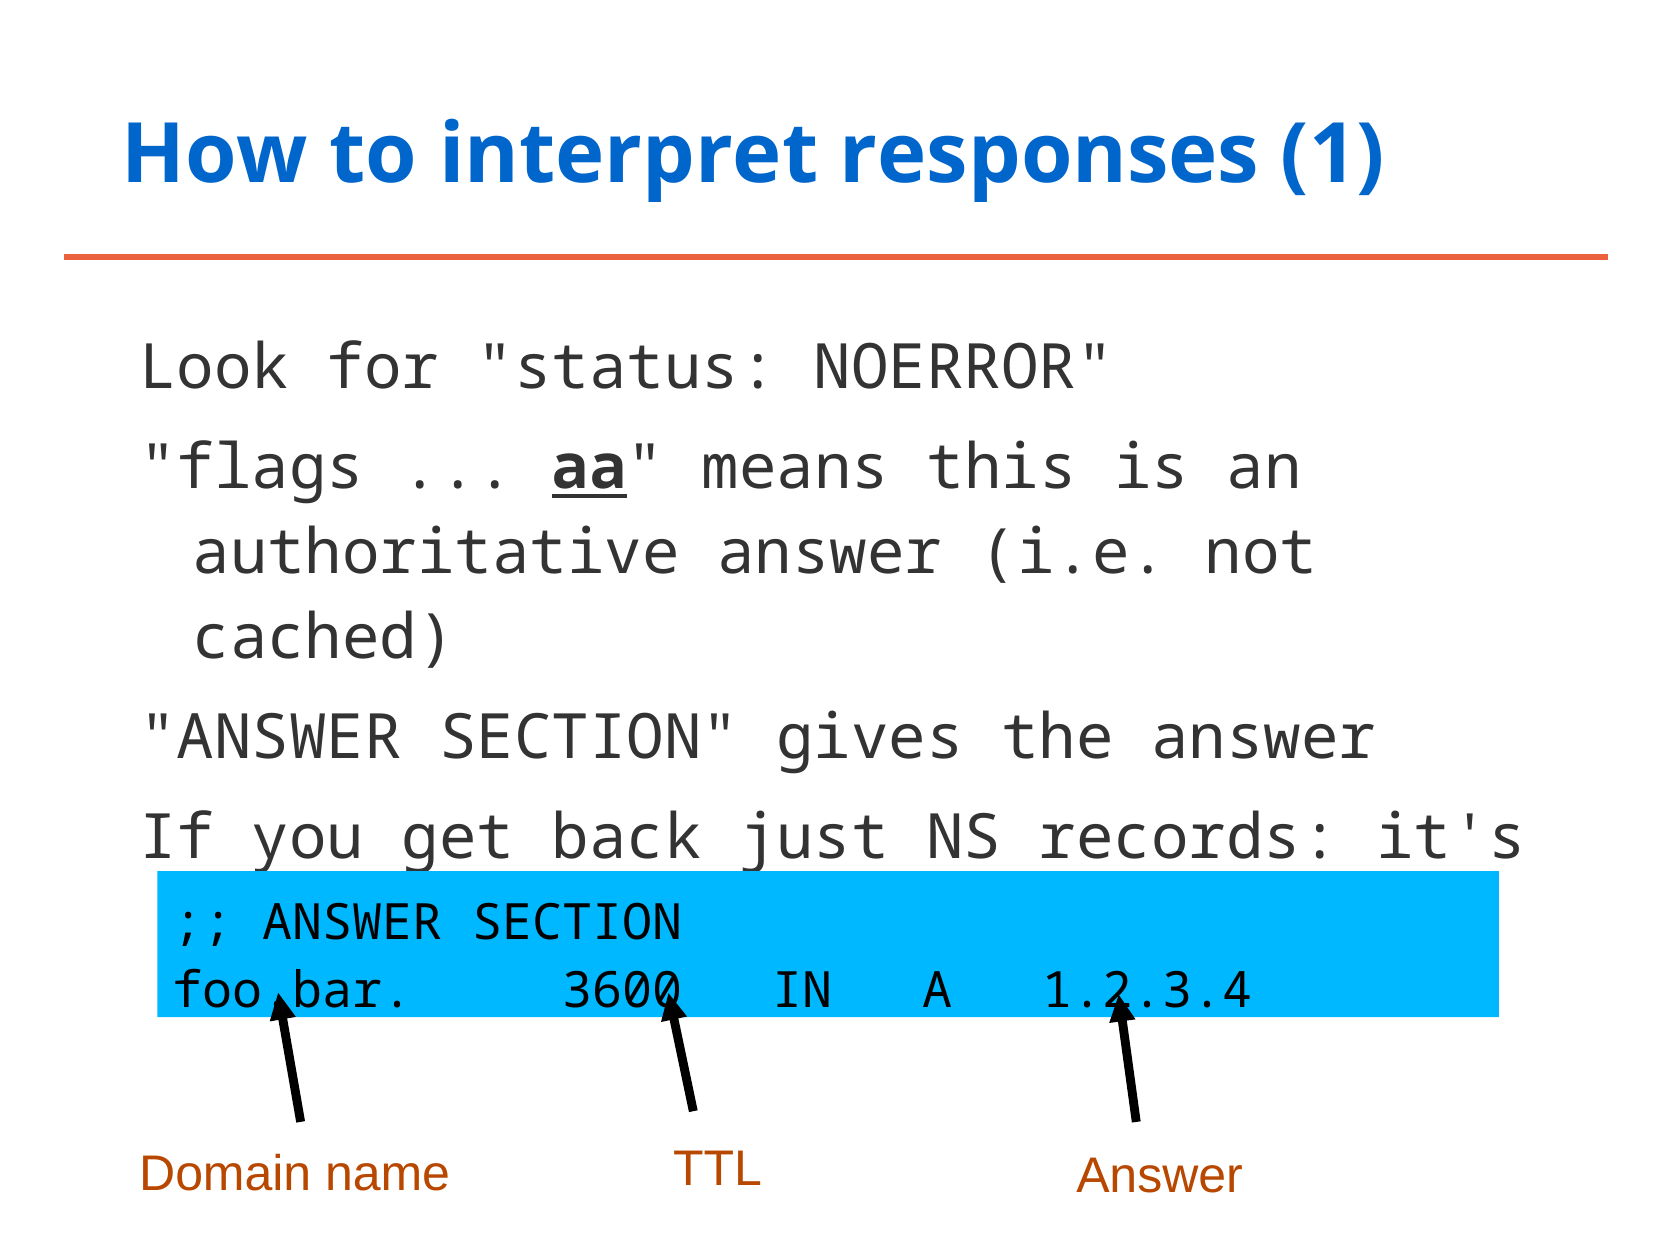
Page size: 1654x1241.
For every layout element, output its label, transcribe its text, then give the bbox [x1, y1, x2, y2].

title How to interpret responses (1) [121, 46, 1534, 254]
list Look for "status: NOERROR" "flags ... aa" means this is an authoritative answer (i.e. not cached) "ANSWER SECTION" gives the answer If you get back just NS records: it's a referral [121, 322, 1561, 1133]
text_box Answer [1087, 1162, 1099, 1178]
text_box ;; ANSWER SECTION foo.bar. 3600 IN A 1.2.3.4 [157, 871, 1499, 1018]
text_box Answer [1076, 1147, 1243, 1223]
text_box TTL [656, 1139, 779, 1215]
text_box Domain name [139, 1145, 451, 1221]
